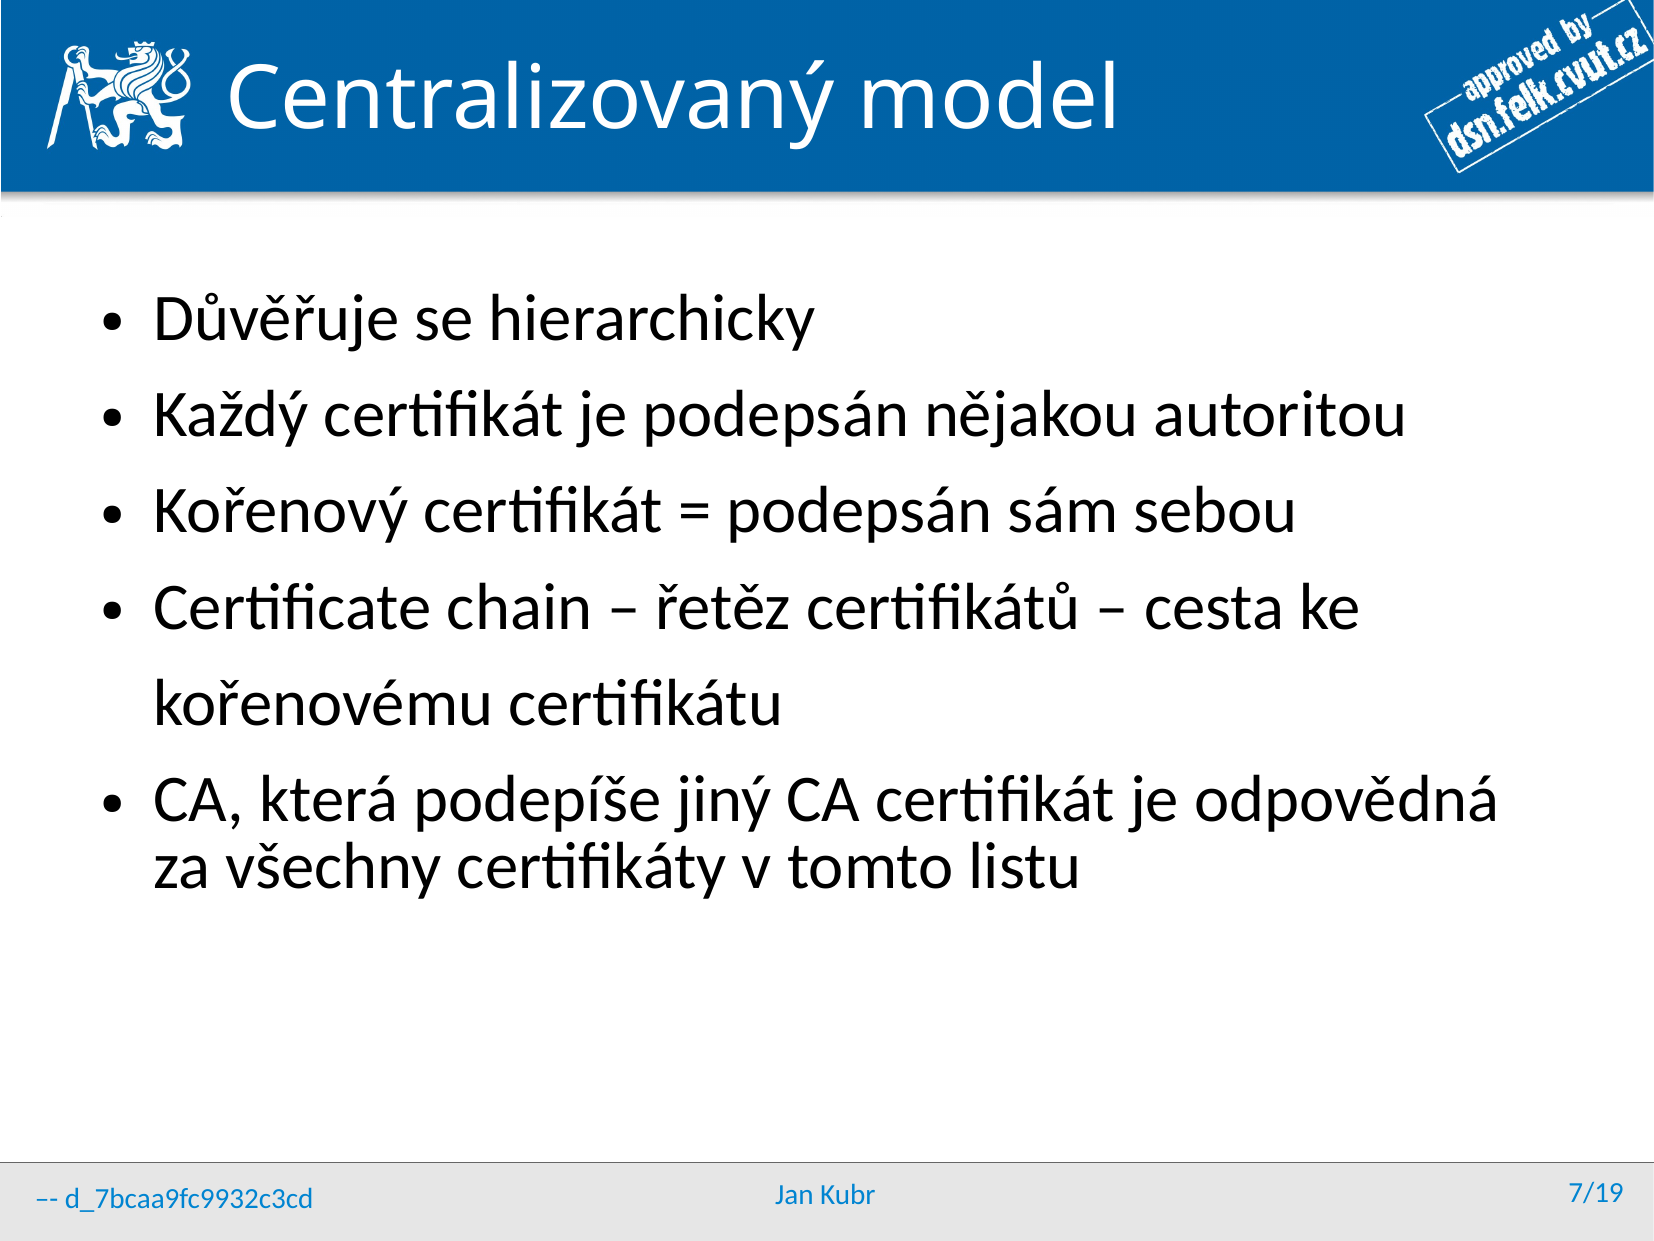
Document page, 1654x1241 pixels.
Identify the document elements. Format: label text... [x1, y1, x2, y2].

title Centralizovaný model [225, 0, 1426, 188]
list Důvěřuje se hierarchicky Každý certifikát je podepsán nějakou autoritou Kořenový certifikát = podepsán sám sebou Certificate chain – řetěz certifikátů – cesta ke kořenovému certifikátu CA, která podepíše jiný CA certifikát je odpovědná za všechny certifikáty v tomto listu [82, 290, 1571, 1010]
picture [1, 0, 1654, 217]
